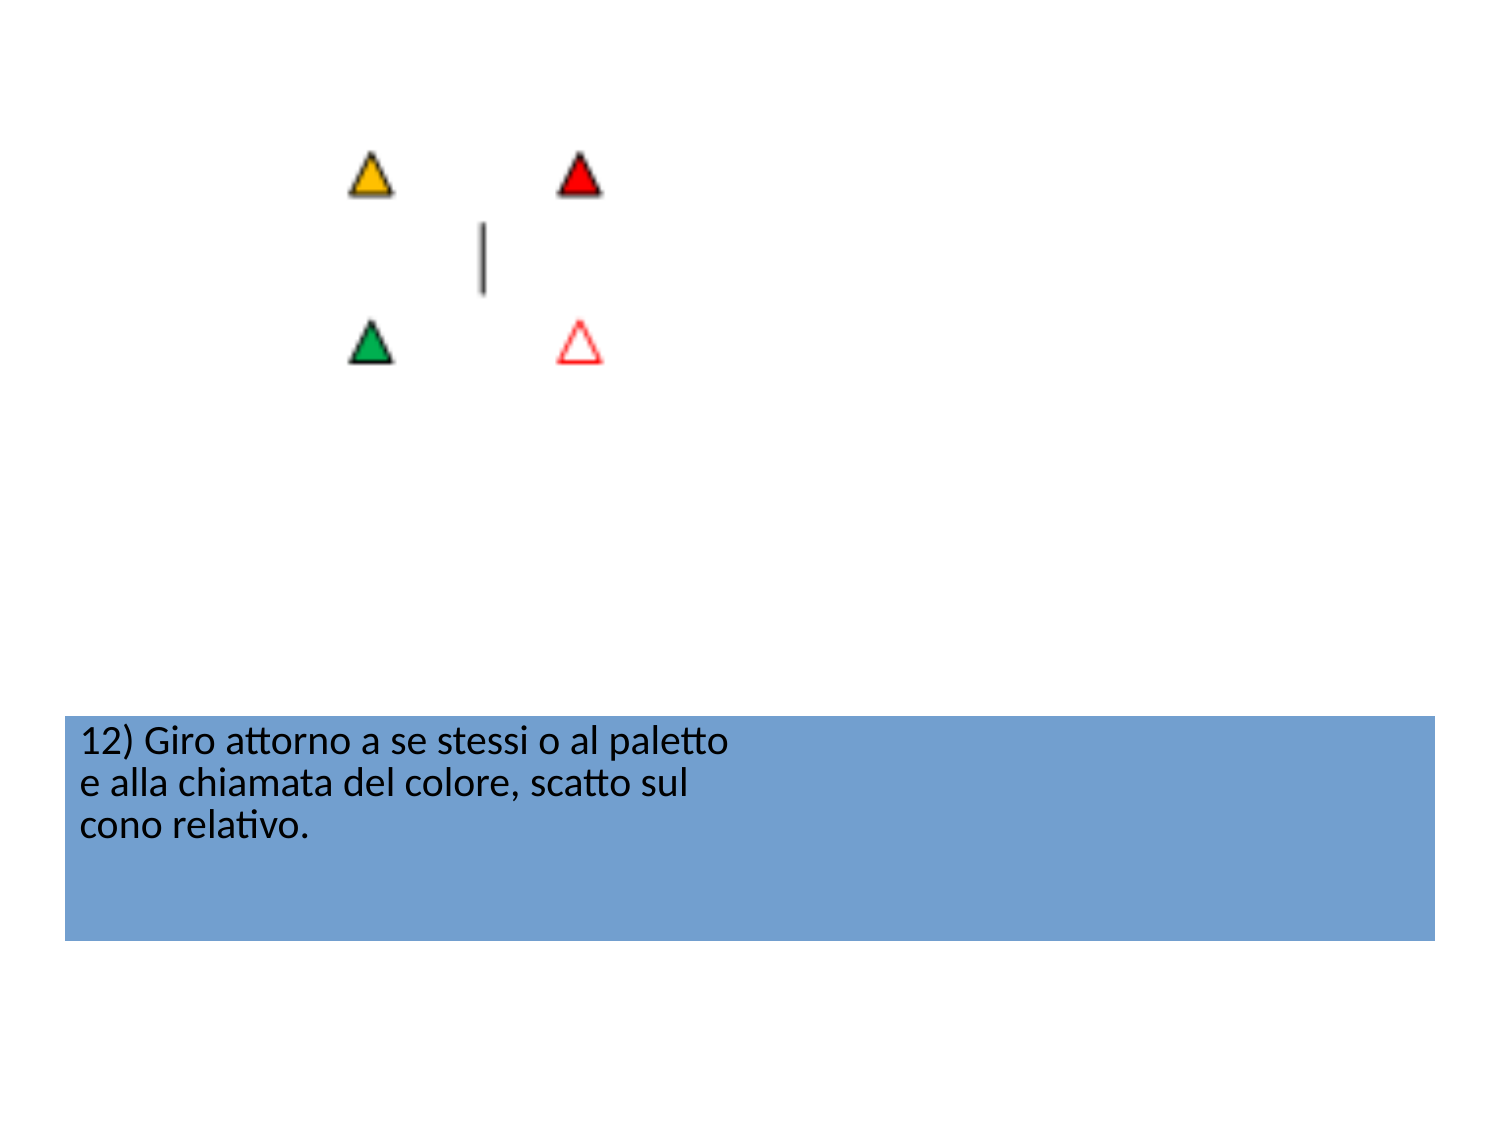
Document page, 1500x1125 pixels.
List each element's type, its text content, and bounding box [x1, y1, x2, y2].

table_header [747, 716, 1435, 879]
table_cell [629, 879, 1435, 941]
table_cell [65, 879, 629, 941]
picture [0, 0, 998, 543]
table_header 12) Giro attorno a se stessi o al paletto e alla chiamata del colore, scatto sul cono relativo. [65, 716, 747, 879]
